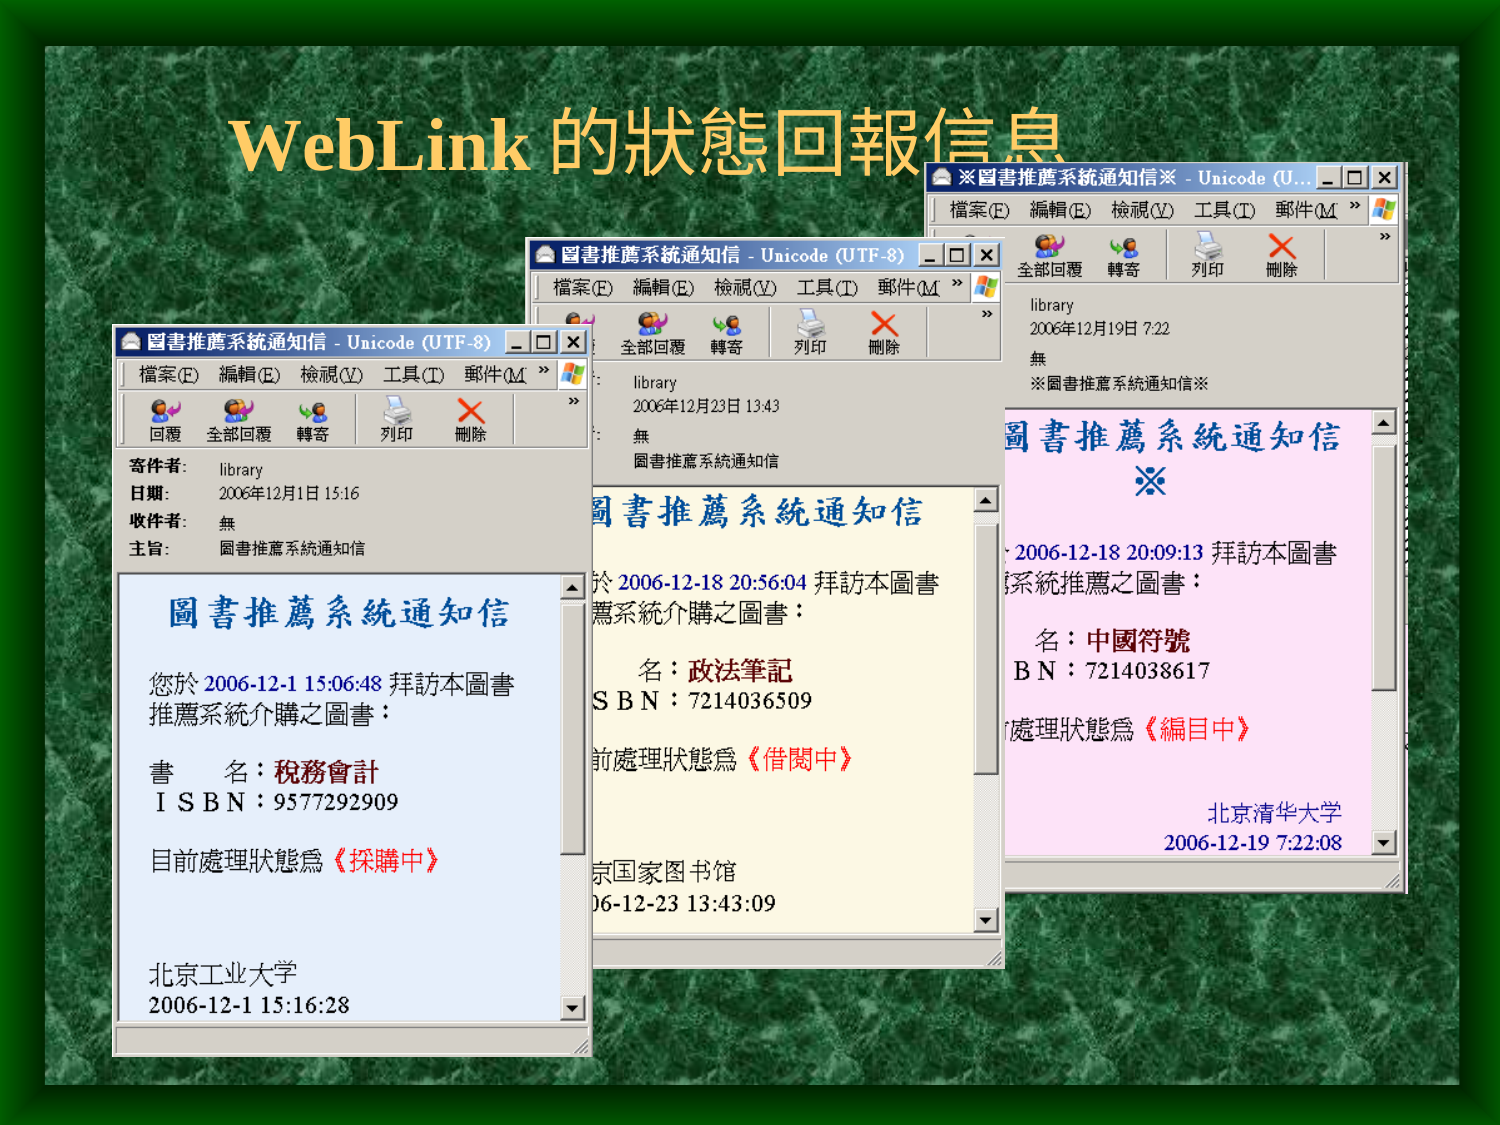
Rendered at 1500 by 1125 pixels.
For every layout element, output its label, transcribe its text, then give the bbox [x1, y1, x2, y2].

chart [112, 162, 1408, 1057]
text_box WebLink的狀態回報信息 [37, 20, 1263, 213]
picture [44, 46, 1460, 1085]
